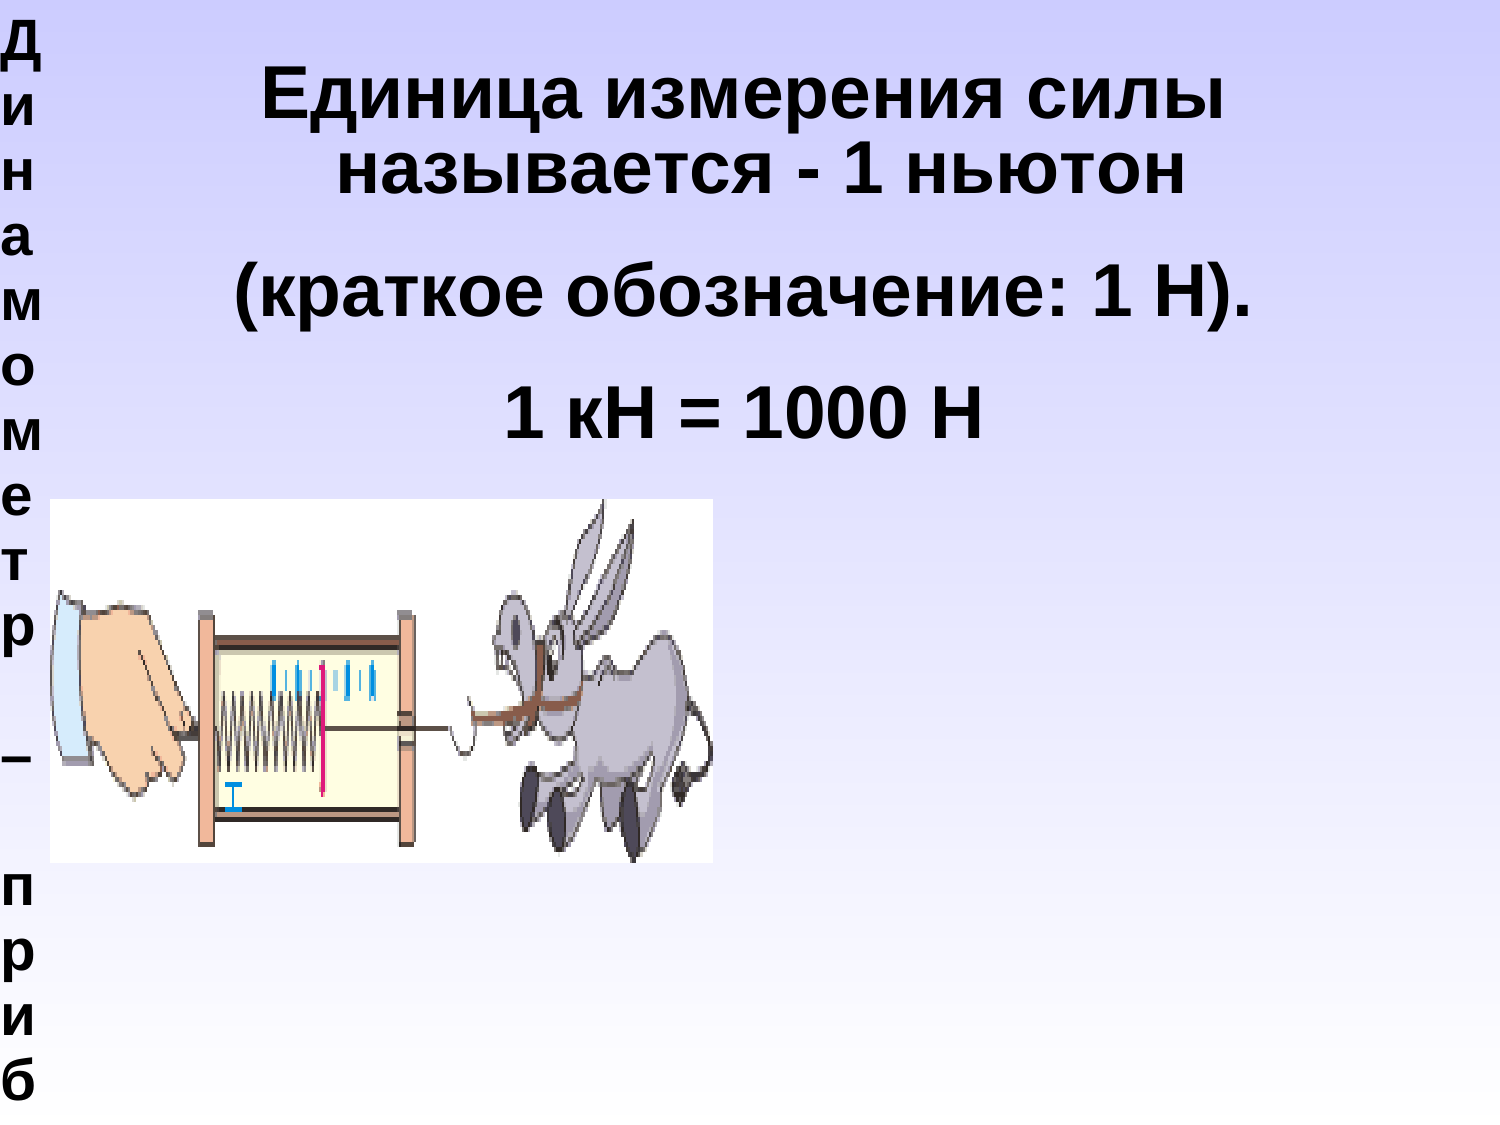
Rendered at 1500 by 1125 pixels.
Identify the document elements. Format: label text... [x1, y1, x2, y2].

picture [50, 499, 713, 863]
list Единица измерения силы называется - 1 ньютон (краткое обозначение: 1 Н). 1 кН = 1000 Н [62, 50, 1426, 501]
